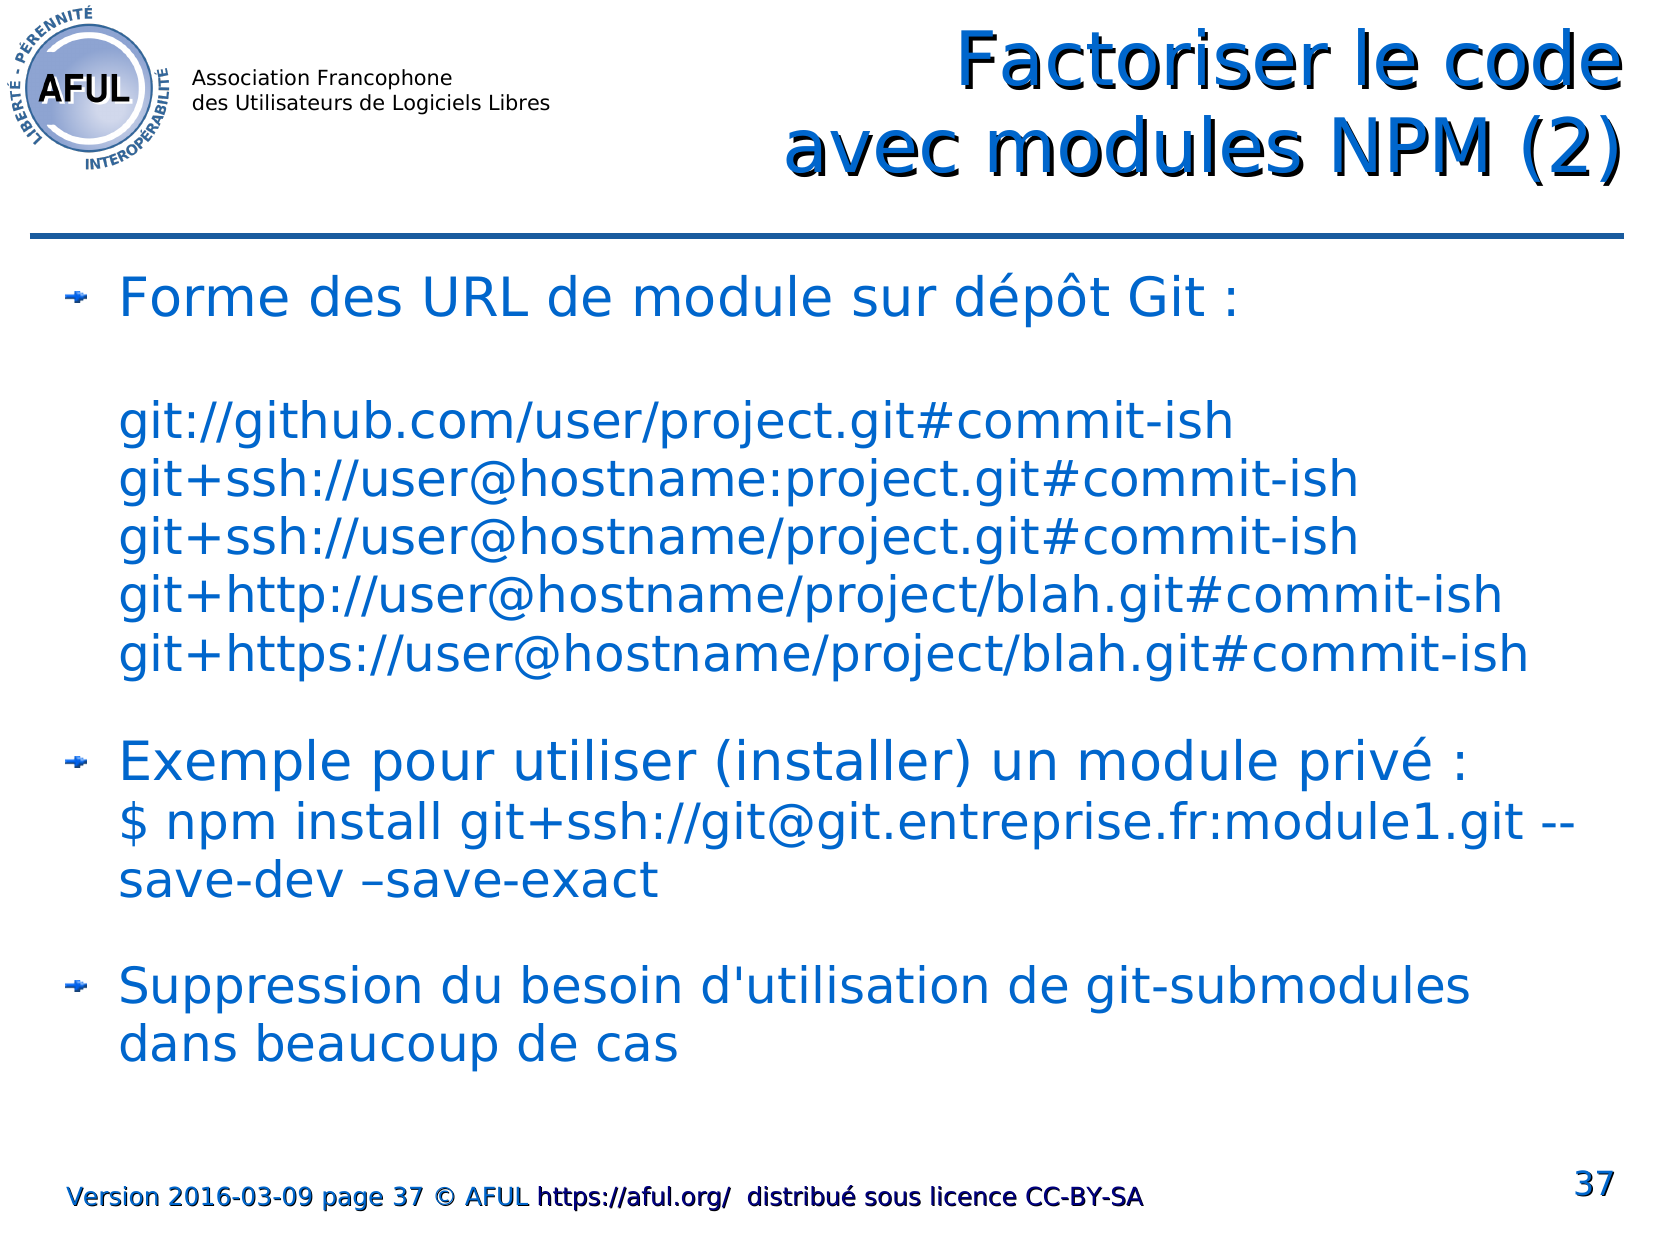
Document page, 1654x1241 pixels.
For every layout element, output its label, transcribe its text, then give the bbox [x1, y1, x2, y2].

list Forme des URL de module sur dépôt Git : git://github.com/user/project.git#commit-ish git+ssh://user@hostname:project.git#commit-ish git+ssh://user@hostname/project.git#commit-ish git+http://user@hostname/project/blah.git#commit-ish git+https://user@hostname/project/blah.git#commit-ish Exemple pour utiliser (installer) un module privé : $ npm install git+ssh://git@git.entreprise.fr:module1.git --save-dev –save-exact Suppression du besoin d'utilisation de git-submodules dans beaucoup de cas [47, 265, 1595, 1211]
title Factoriser le code avec modules NPM (2) [501, 0, 1625, 207]
picture [0, 0, 178, 178]
